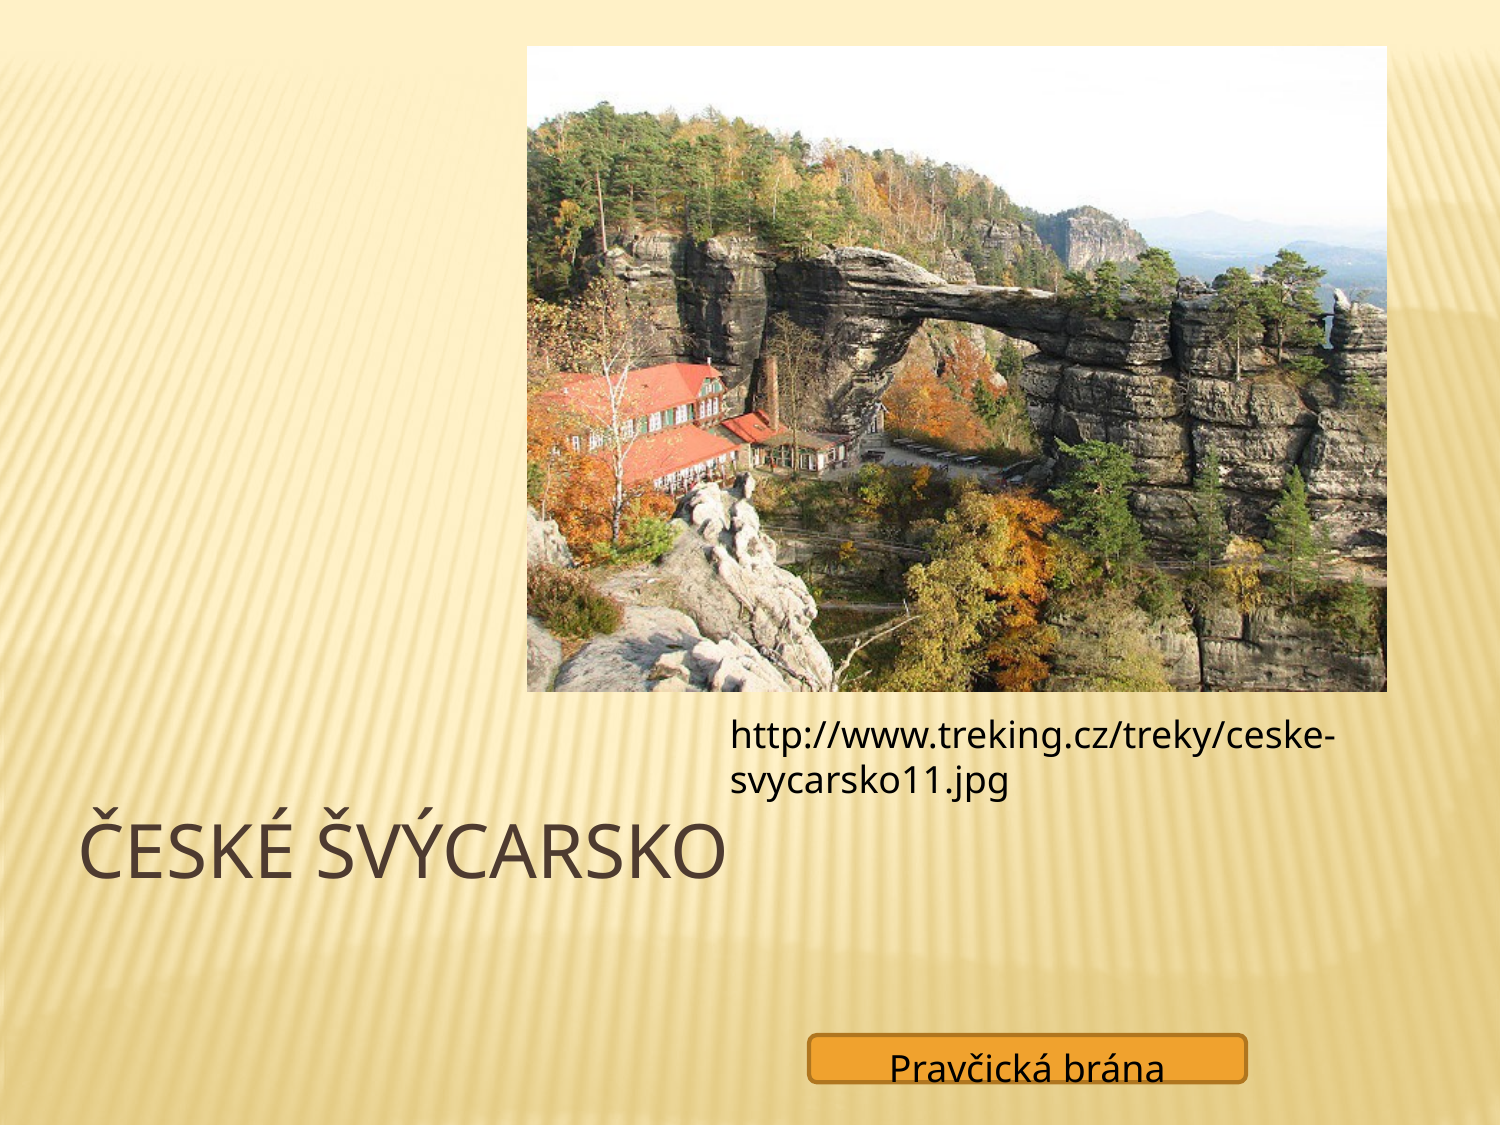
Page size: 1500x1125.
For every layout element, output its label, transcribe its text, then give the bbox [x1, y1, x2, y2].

title České Švýcarsko [62, 796, 1450, 997]
text_box http://www.treking.cz/treky/ceske-svycarsko11.jpg [715, 703, 1465, 808]
text_box Pravčická brána [808, 1035, 1247, 1083]
picture [527, 46, 1387, 692]
